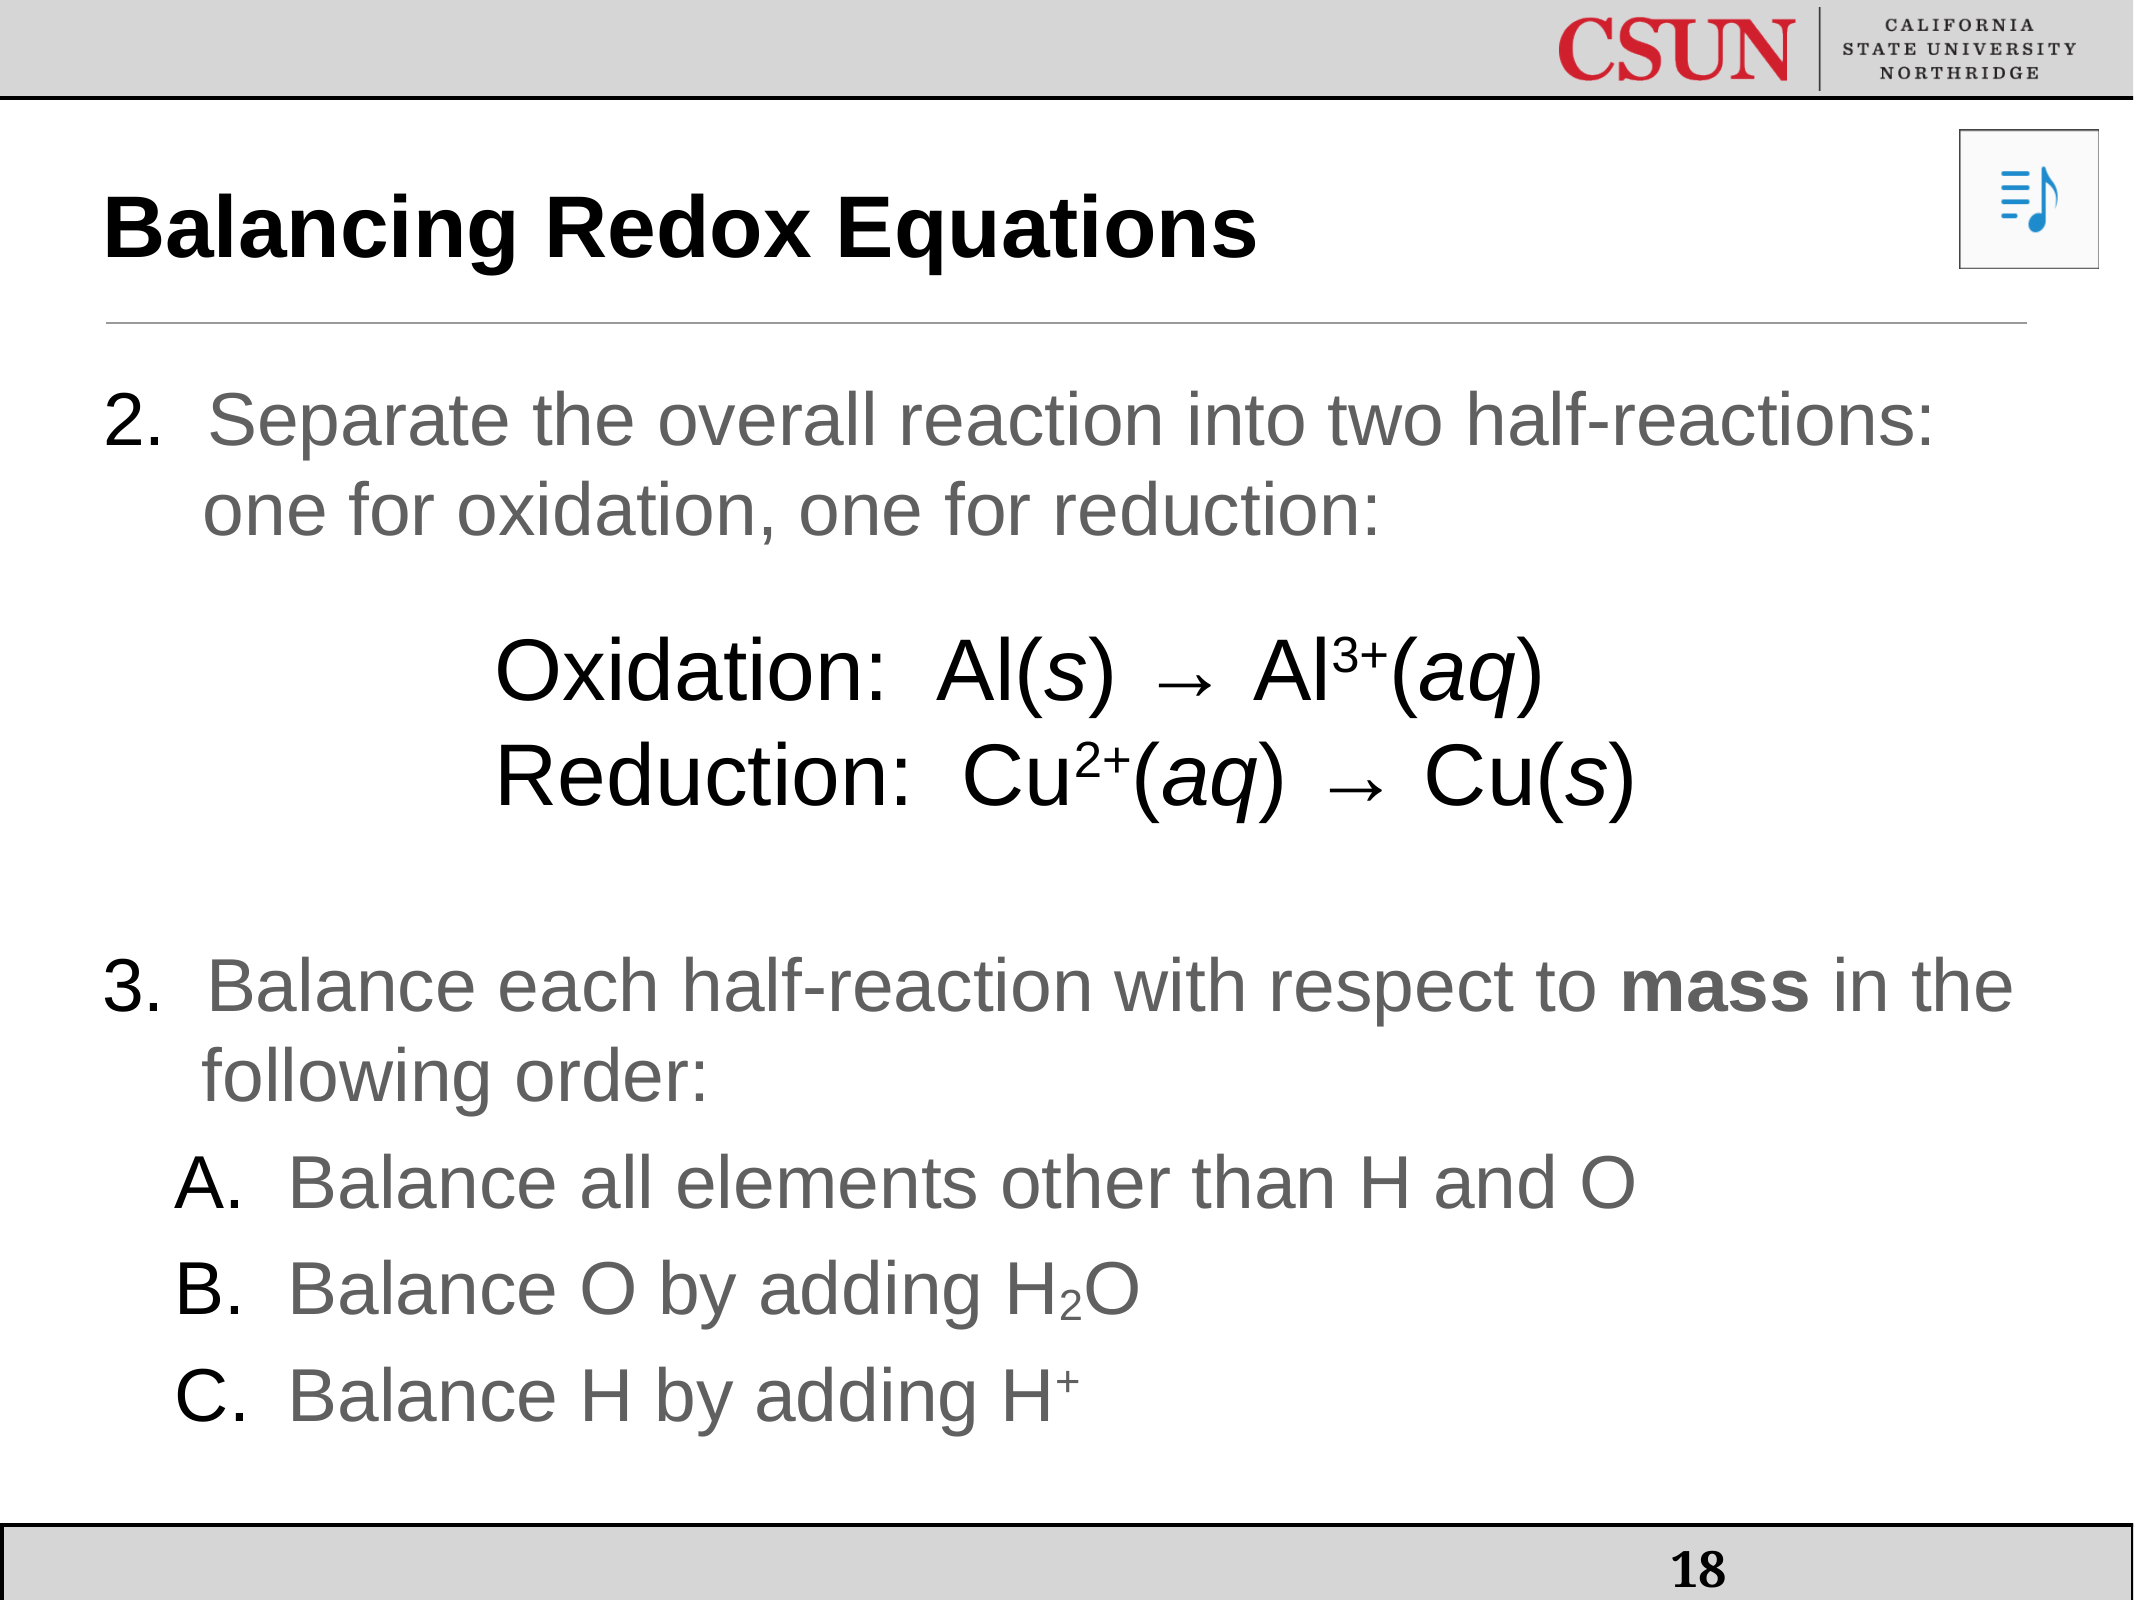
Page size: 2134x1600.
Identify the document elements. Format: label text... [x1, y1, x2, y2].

text_box Balance each half-reaction with respect to mass in the following order: Balance all elements other than H and O Balance O by adding H2O Balance H by adding H+ [93, 928, 2040, 1460]
picture [1559, 7, 2076, 91]
text_box Oxidation: Al(s) → Al3+(aq) Reduction: Cu2+(aq) → Cu(s) [486, 604, 1647, 832]
title Balancing Redox Equations [93, 104, 2040, 284]
text_box Separate the overall reaction into two half-reactions: one for oxidation, one for reduction: [94, 362, 2041, 590]
text_box [1958, 128, 2101, 271]
